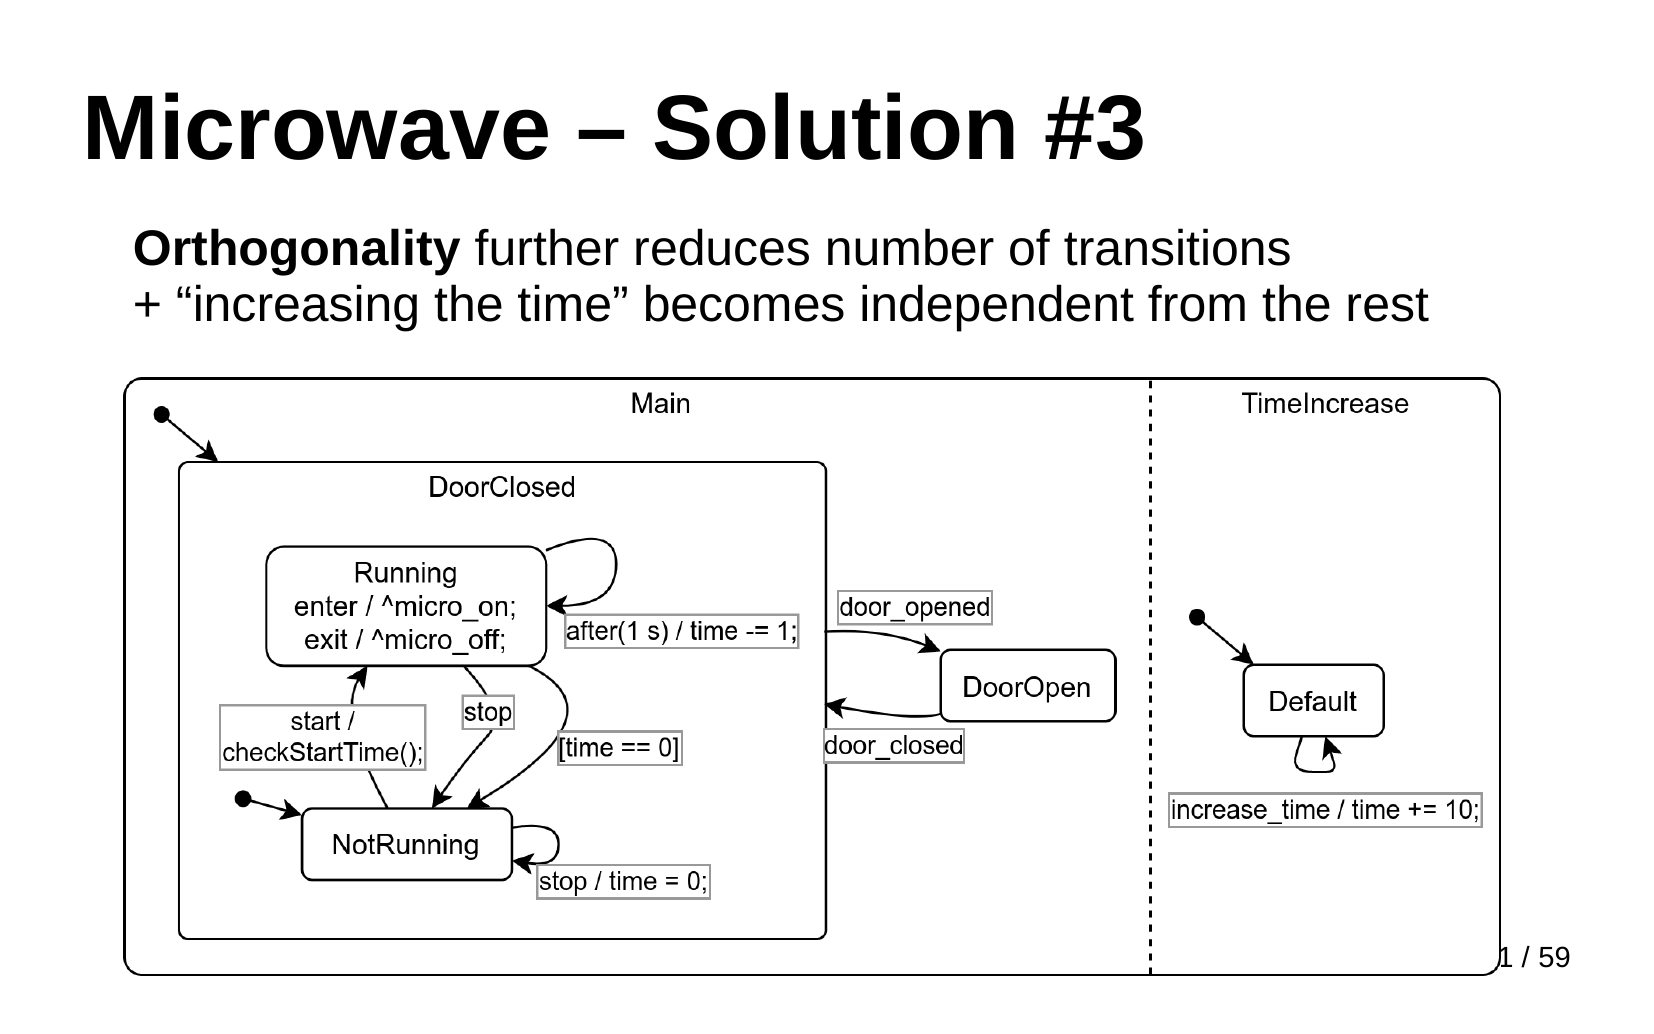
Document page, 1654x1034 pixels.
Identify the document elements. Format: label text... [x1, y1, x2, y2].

title Microwave – Solution #3 [82, 41, 1571, 214]
text_box Orthogonality further reduces number of transitions + “increasing the time” becomes independent from the rest [118, 212, 1489, 355]
picture [123, 377, 1501, 978]
